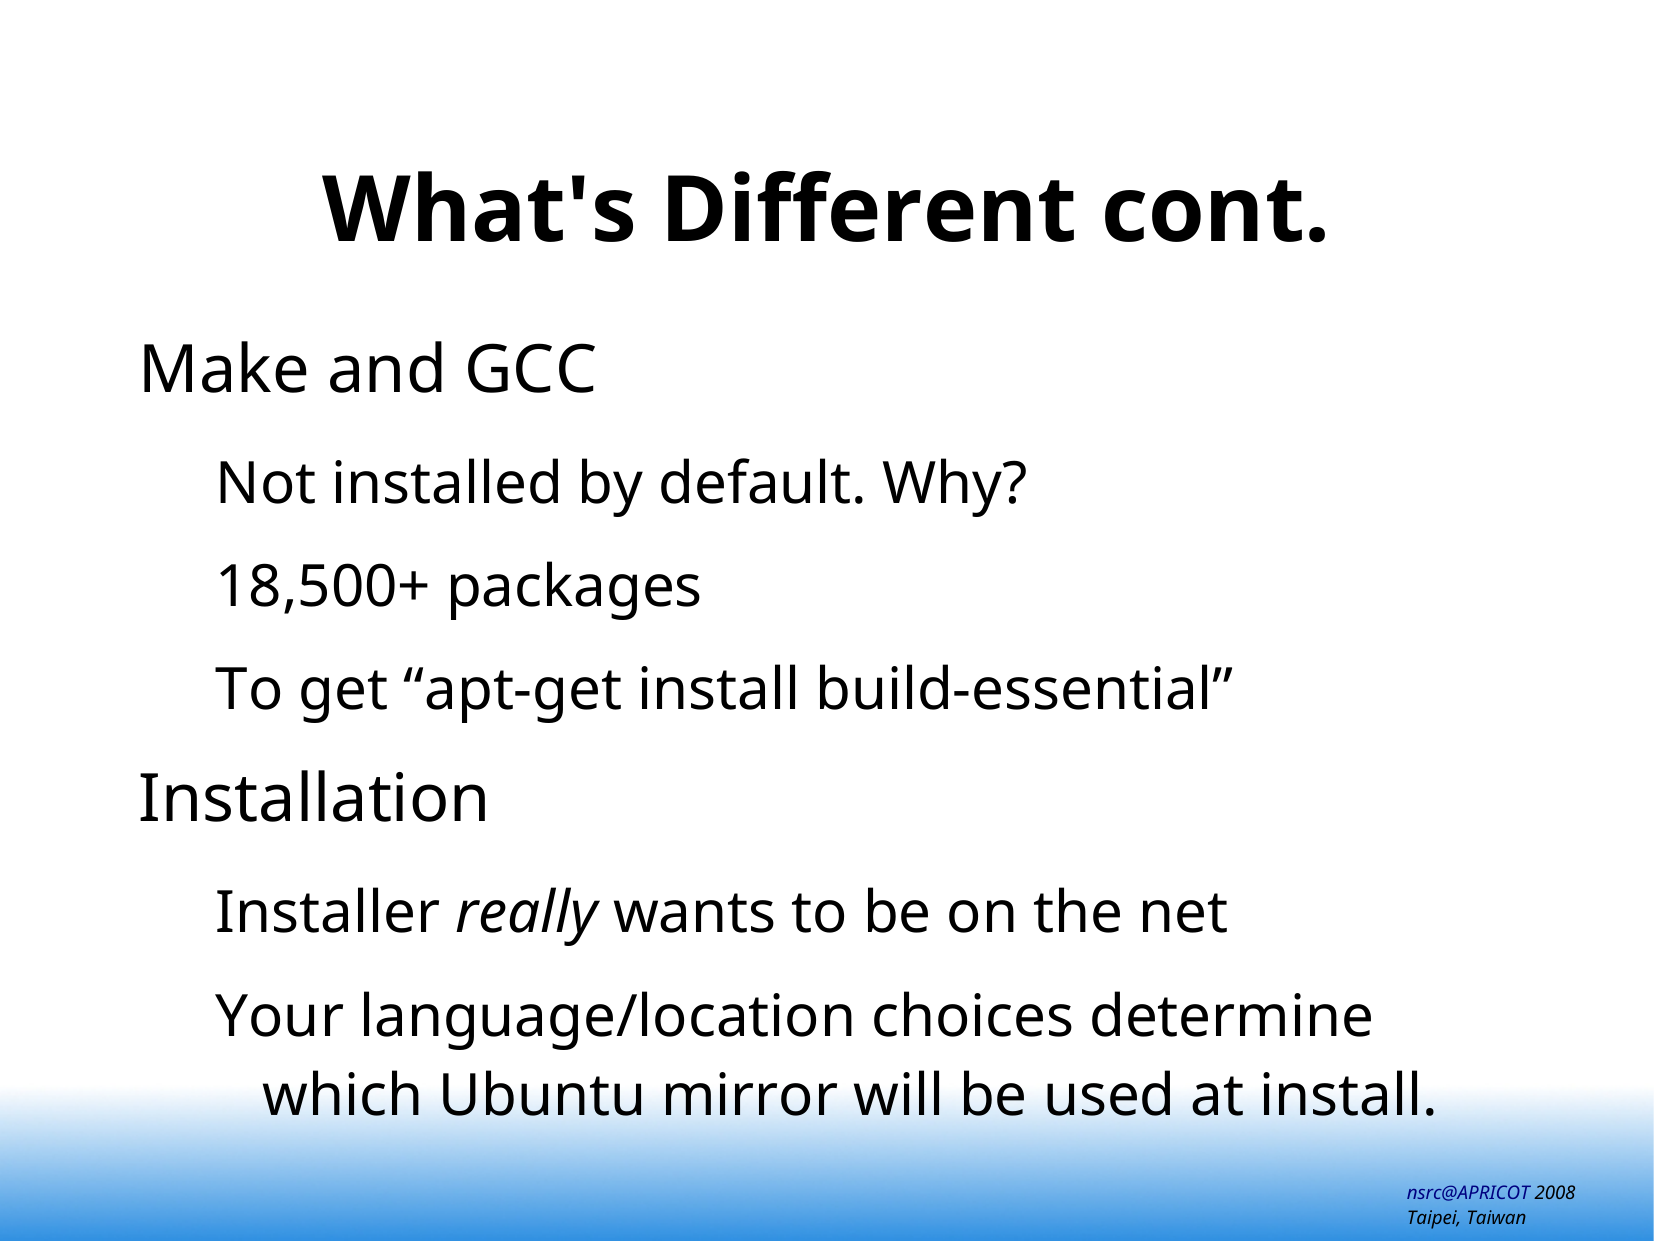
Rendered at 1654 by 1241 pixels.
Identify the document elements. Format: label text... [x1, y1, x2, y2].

title What's Different cont. [121, 102, 1534, 310]
picture [787, 1104, 804, 1111]
picture [620, 1104, 636, 1111]
picture [1367, 1104, 1382, 1111]
picture [1053, 1104, 1069, 1111]
picture [1198, 1104, 1213, 1111]
picture [970, 1104, 986, 1111]
picture [0, 1083, 1654, 1241]
picture [449, 1104, 470, 1111]
picture [492, 1104, 508, 1111]
picture [1148, 1104, 1164, 1111]
list Make and GCC Not installed by default. Why? 18,500+ packages To get “apt-get install build-essential” Installation Installer really wants to be on the net Your language/location choices determine which Ubuntu mirror will be used at install. [121, 321, 1534, 1104]
picture [527, 1104, 543, 1111]
